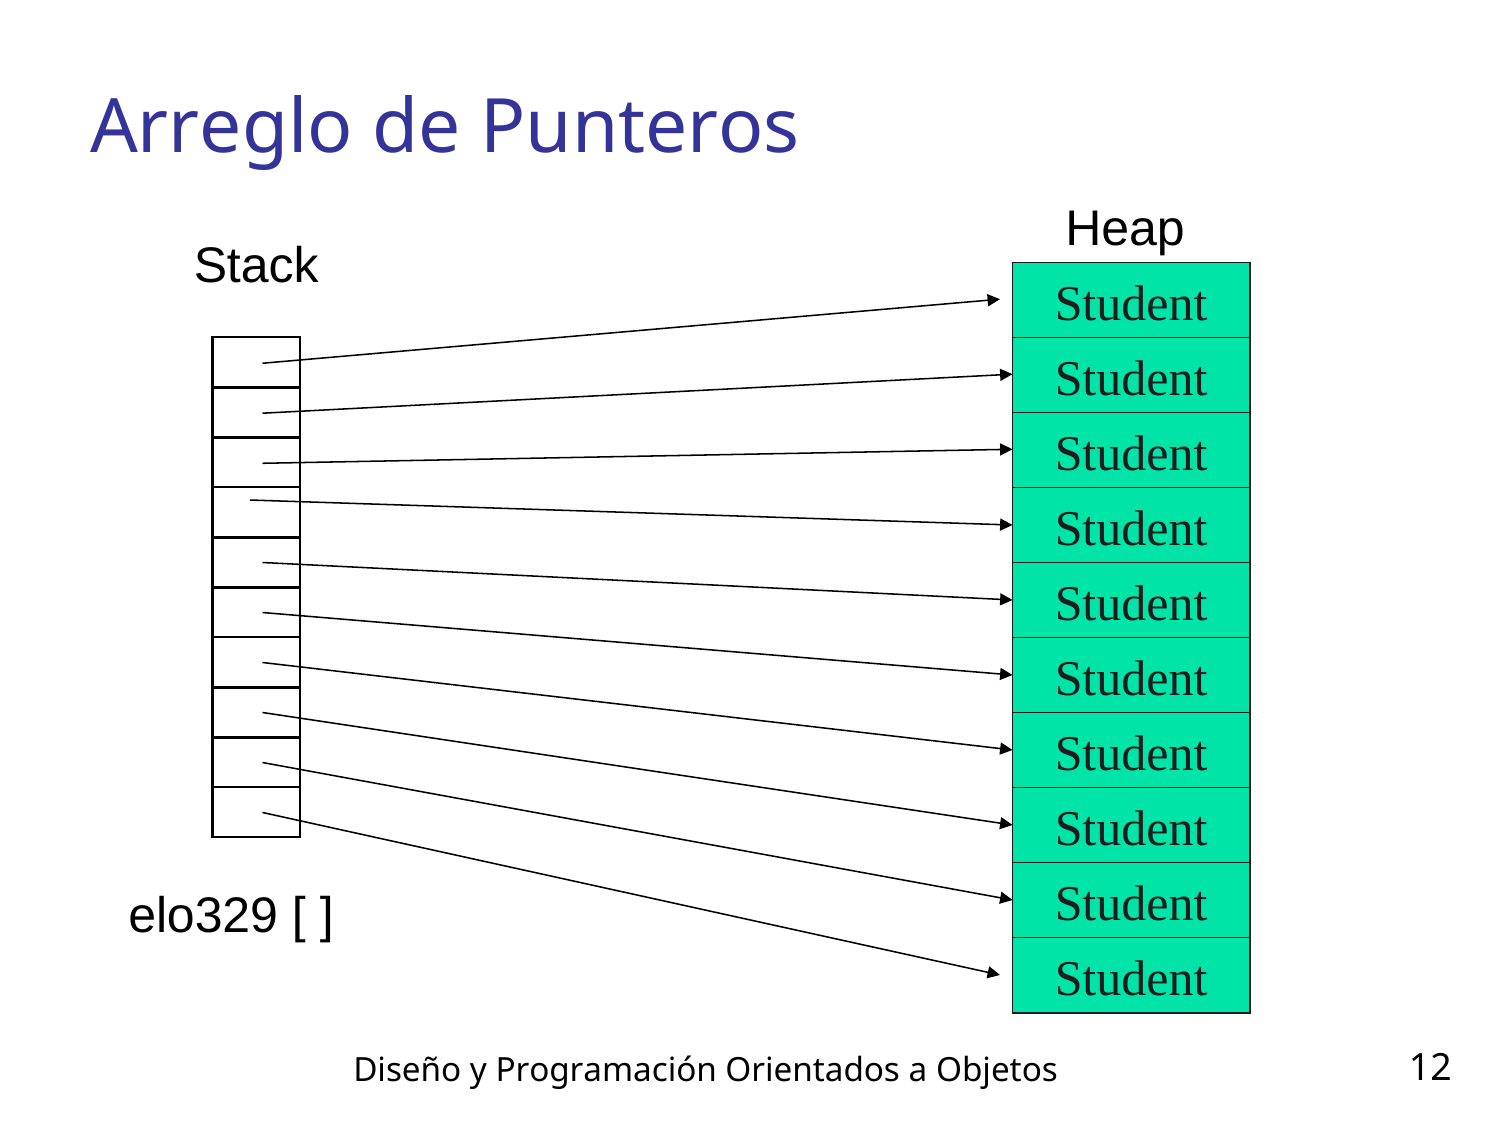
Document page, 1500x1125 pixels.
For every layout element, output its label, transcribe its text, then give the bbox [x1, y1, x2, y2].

text_box Student [1012, 263, 1251, 337]
text_box Student [1012, 937, 1251, 1013]
text_box Student [1012, 862, 1251, 937]
text_box Stack [174, 224, 338, 301]
text_box Student [1012, 487, 1251, 562]
text_box Student [1012, 337, 1251, 412]
text_box Student [1012, 787, 1251, 862]
text_box Student [1012, 712, 1251, 787]
text_box Student [1012, 637, 1251, 712]
text_box elo329 [ ] [75, 874, 388, 951]
text_box Student [1012, 412, 1251, 487]
text_box Heap [999, 187, 1251, 263]
title Arreglo de Punteros [75, 4, 1466, 182]
text_box Student [1012, 562, 1251, 637]
